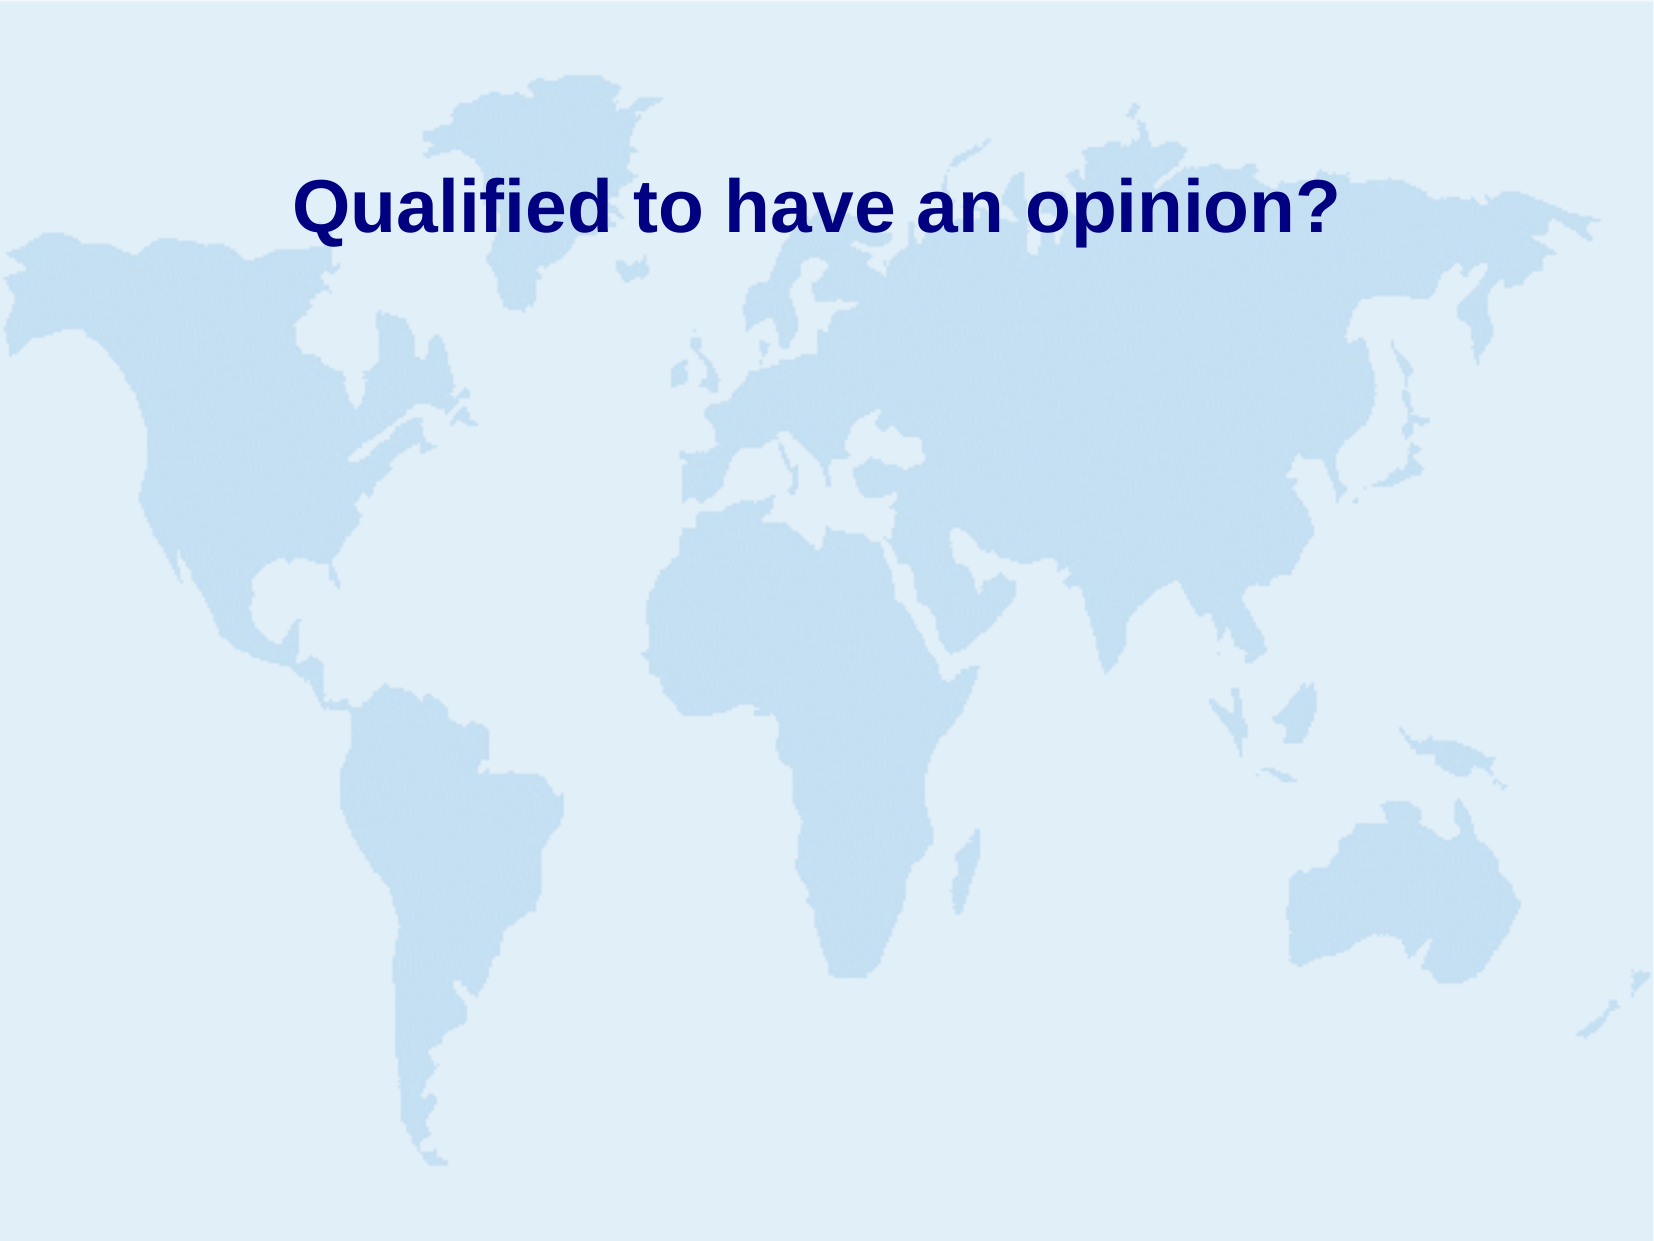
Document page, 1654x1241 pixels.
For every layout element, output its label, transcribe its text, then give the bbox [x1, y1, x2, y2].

subtitle [112, 458, 1525, 1056]
title Qualified to have an opinion? [121, 102, 1534, 311]
picture [0, 0, 1654, 1241]
